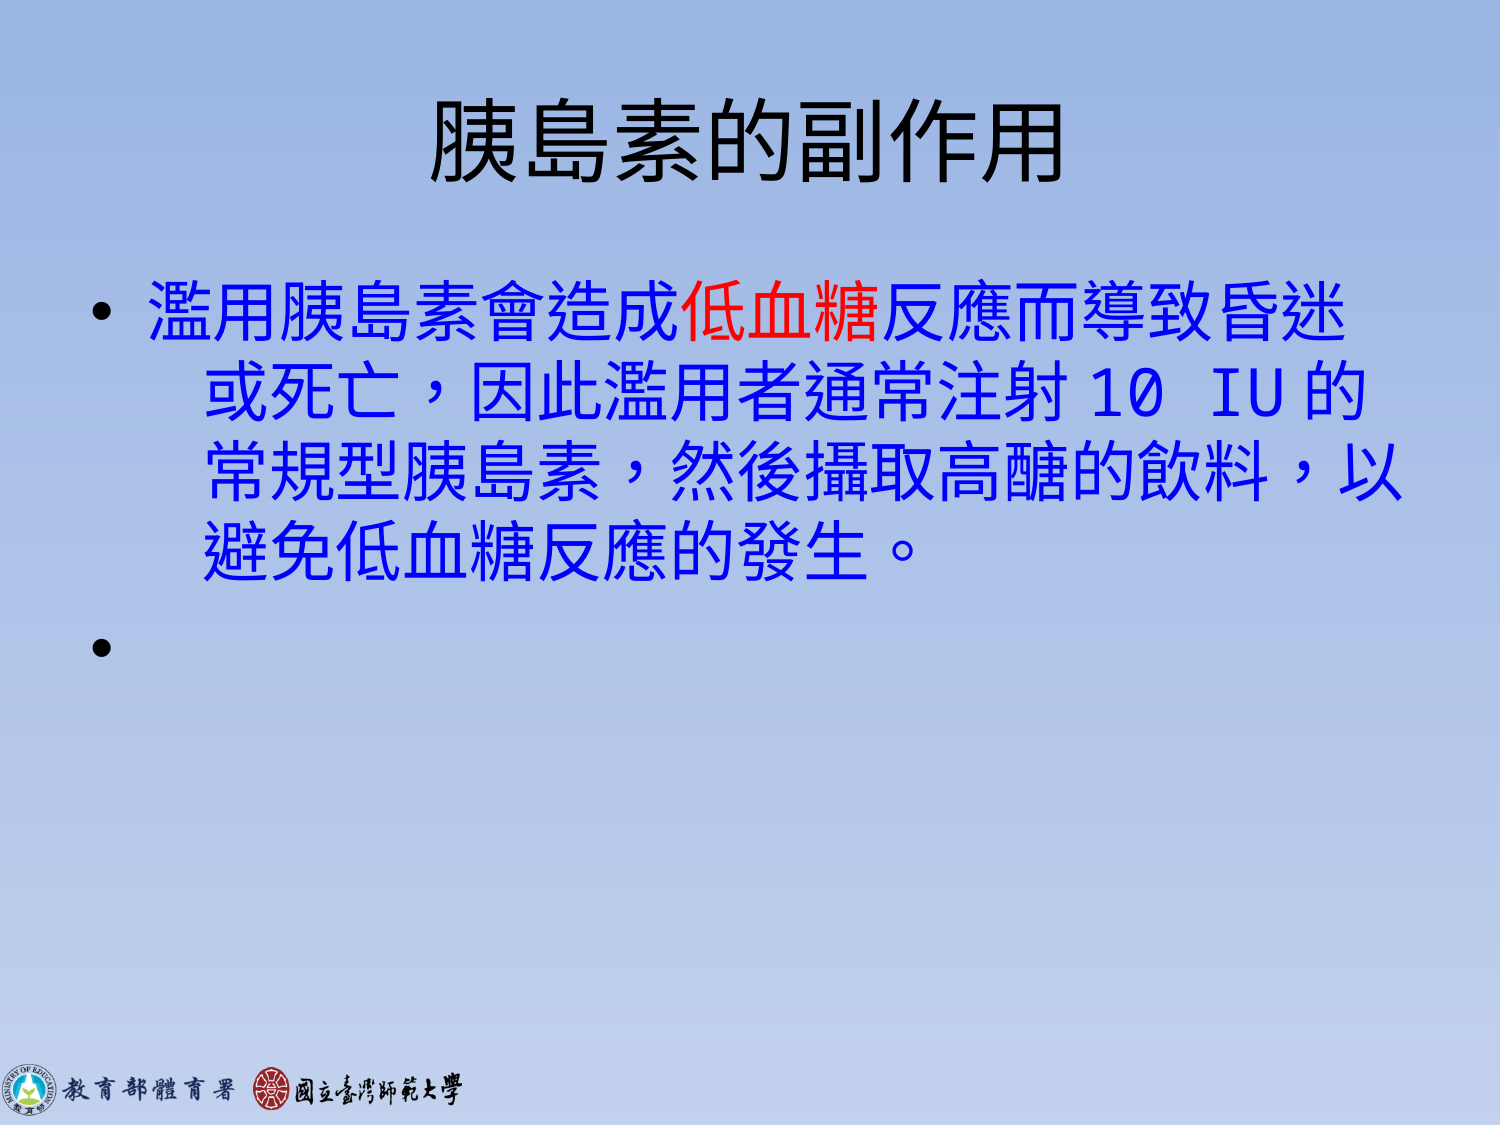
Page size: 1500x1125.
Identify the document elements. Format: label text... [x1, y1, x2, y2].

list 濫用胰島素會造成低血糖反應而導致昏迷或死亡，因此濫用者通常注射10 IU的常規型胰島素，然後攝取高醣的飲料，以避免低血糖反應的發生。 [75, 262, 1426, 1005]
title 胰島素的副作用 [75, 45, 1426, 233]
